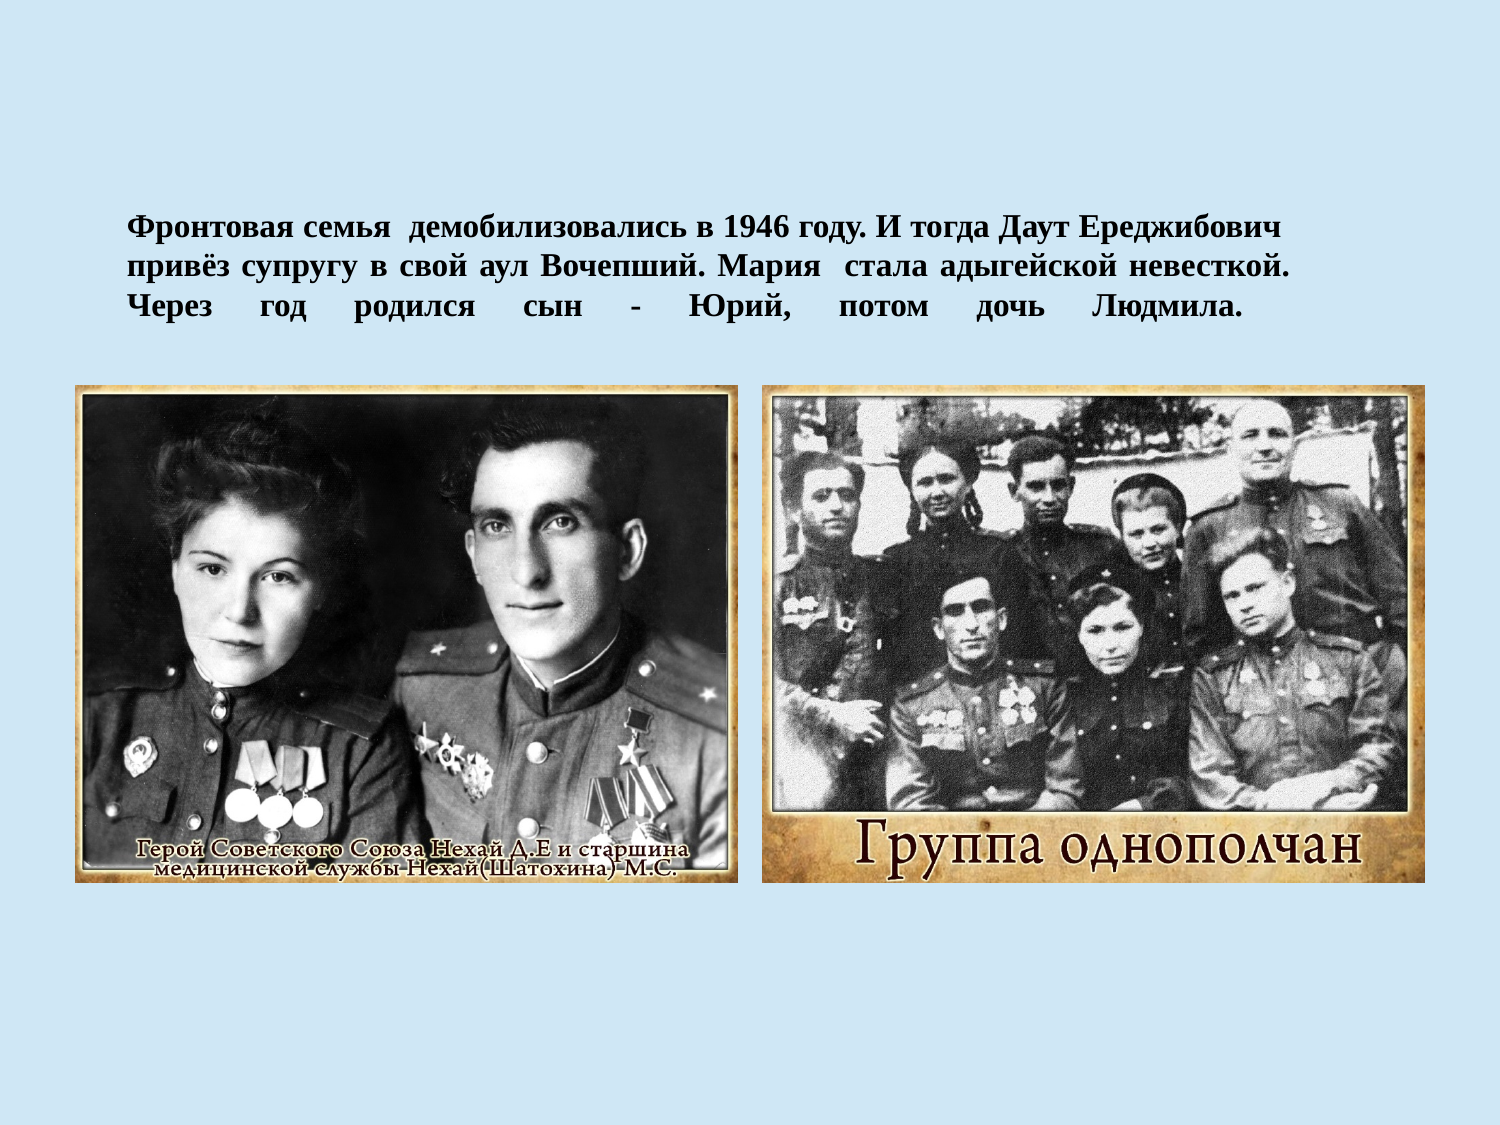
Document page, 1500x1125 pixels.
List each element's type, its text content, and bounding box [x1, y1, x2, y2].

title Фронтовая семья демобилизовались в 1946 году. И тогда Даут Ереджибович привёз супругу в свой аул Вочепший. Мария стала адыгейской невесткой. Через год родился сын - Юрий, потом дочь Людмила. [112, 196, 1307, 338]
picture [75, 385, 738, 883]
picture [762, 385, 1425, 883]
